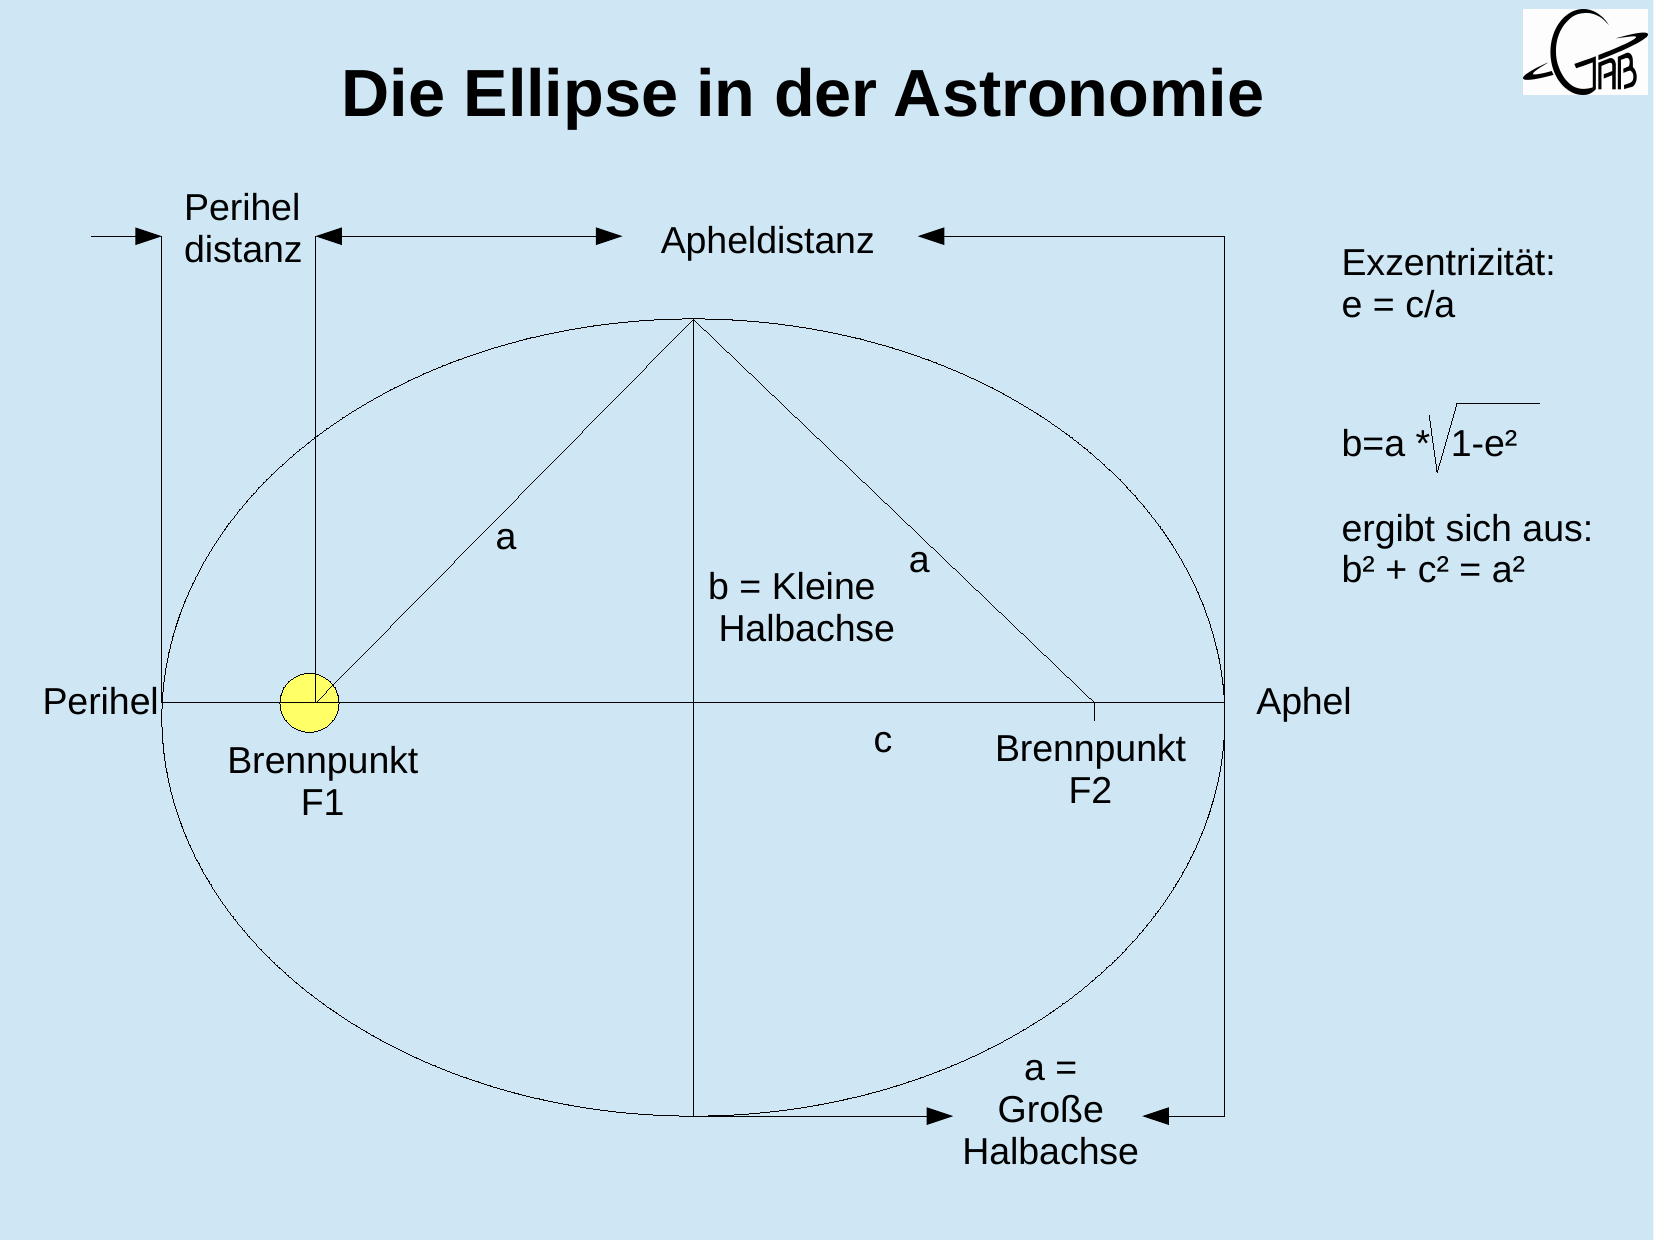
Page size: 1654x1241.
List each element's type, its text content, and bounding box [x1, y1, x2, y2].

text_box c [858, 710, 908, 768]
text_box Aphel [1241, 673, 1367, 731]
text_box a = Große Halbachse [947, 1038, 1154, 1241]
text_box a [894, 531, 945, 589]
text_box [316, 674, 339, 702]
text_box b = Kleine Halbachse [693, 558, 911, 658]
text_box Exzentrizität: e = c/a [1326, 233, 1571, 333]
text_box Apheldistanz [646, 212, 890, 270]
text_box Brennpunkt F2 [980, 720, 1202, 820]
text_box a [480, 507, 532, 565]
picture [1523, 9, 1648, 95]
text_box [280, 673, 315, 702]
text_box b=a * 1-e² ergibt sich aus: b² + c² = a² [1326, 415, 1609, 599]
text_box Perihel distanz [169, 179, 318, 279]
title Die Ellipse in der Astronomie [59, 29, 1548, 158]
text_box Brennpunkt F1 [212, 732, 434, 832]
text_box [279, 703, 340, 732]
text_box Perihel [27, 673, 174, 731]
